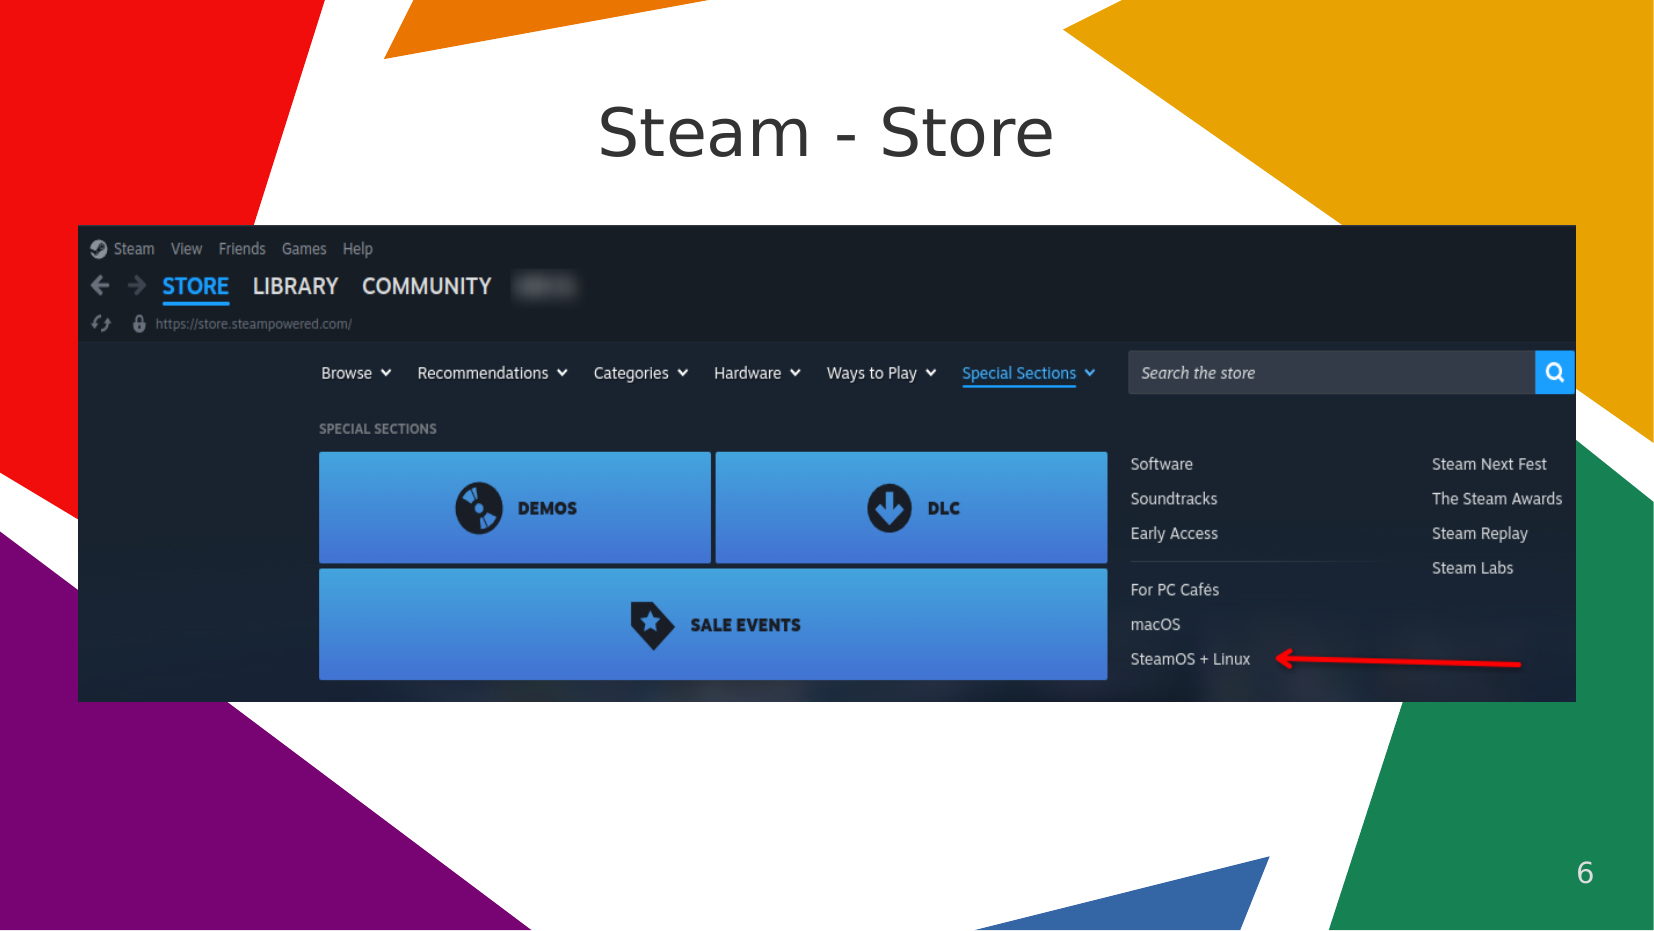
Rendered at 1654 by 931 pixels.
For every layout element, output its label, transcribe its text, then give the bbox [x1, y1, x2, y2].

title Steam - Store [295, 59, 1359, 207]
picture [78, 225, 1576, 702]
